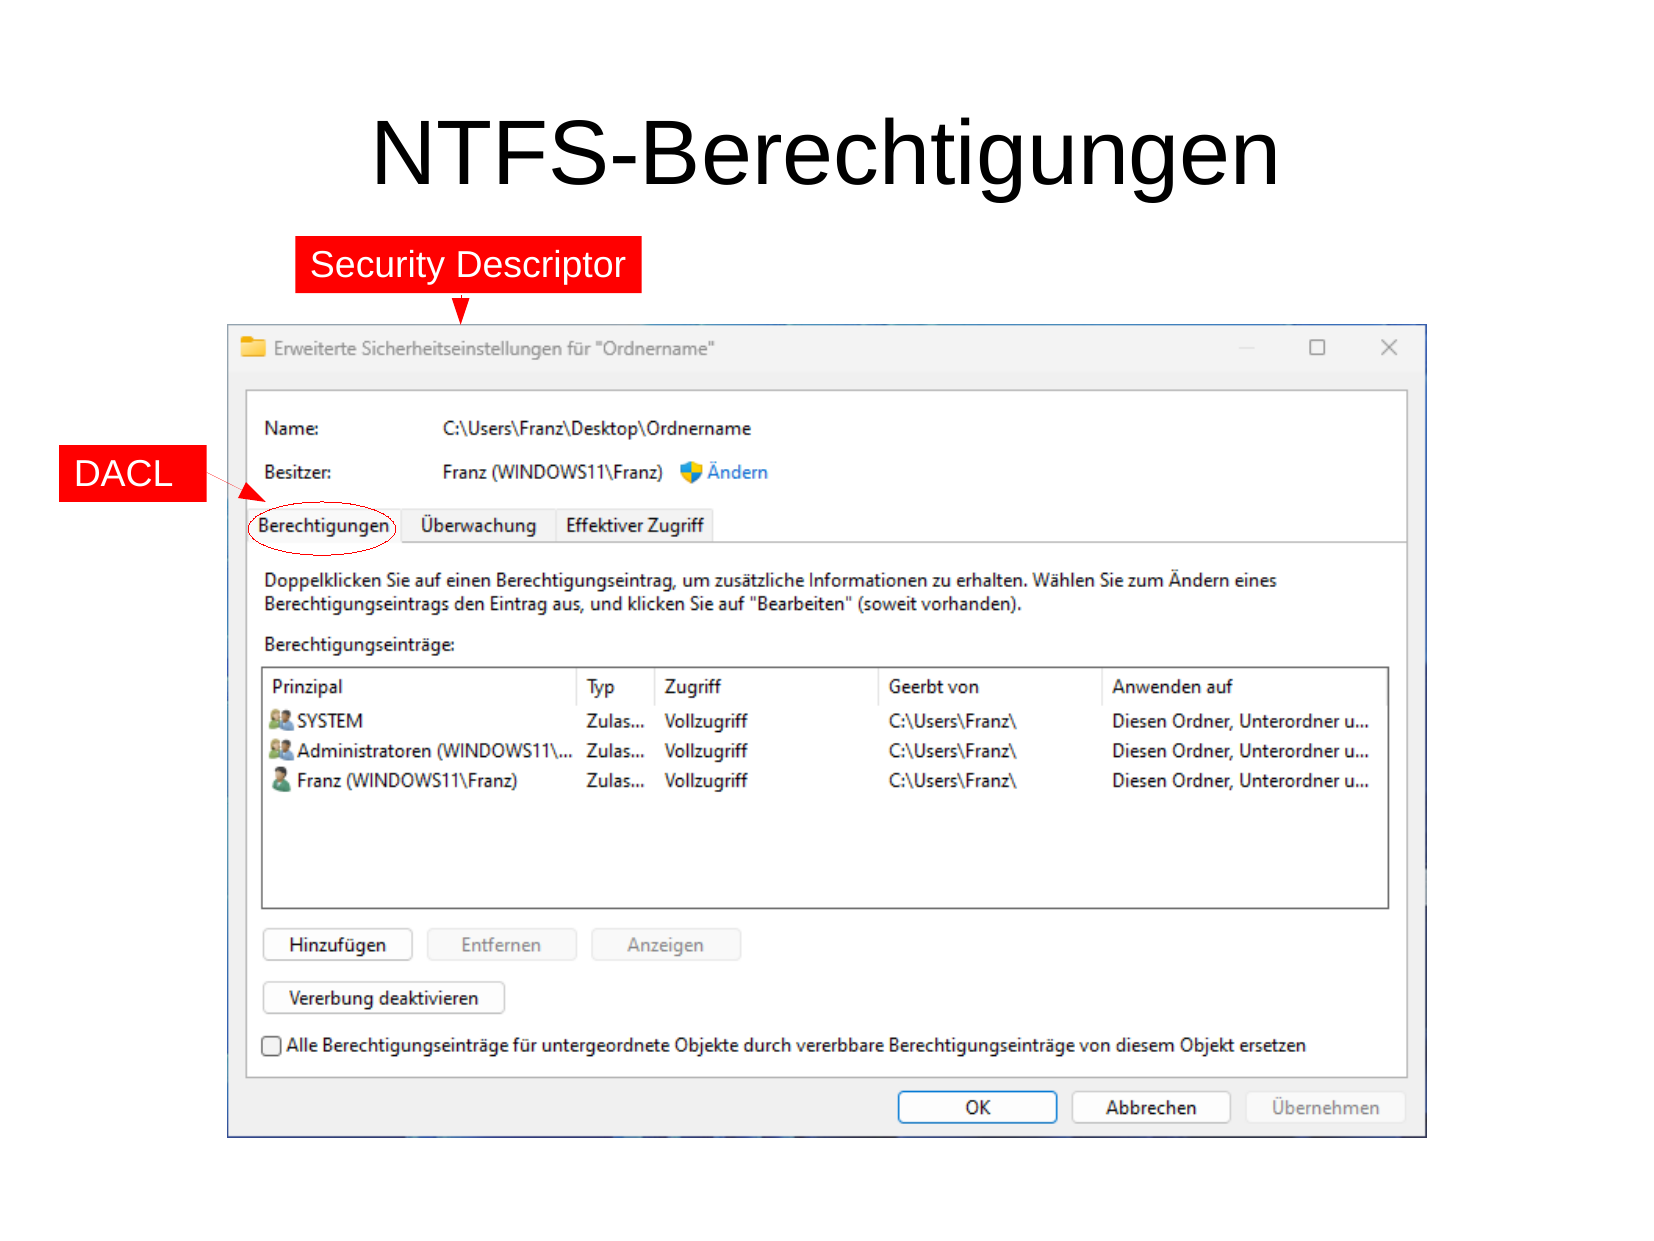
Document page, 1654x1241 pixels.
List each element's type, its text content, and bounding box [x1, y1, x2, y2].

title NTFS-Berechtigungen [82, 56, 1571, 250]
picture [227, 324, 1427, 1138]
text_box Security Descriptor [295, 236, 642, 294]
text_box DACL [59, 445, 207, 502]
